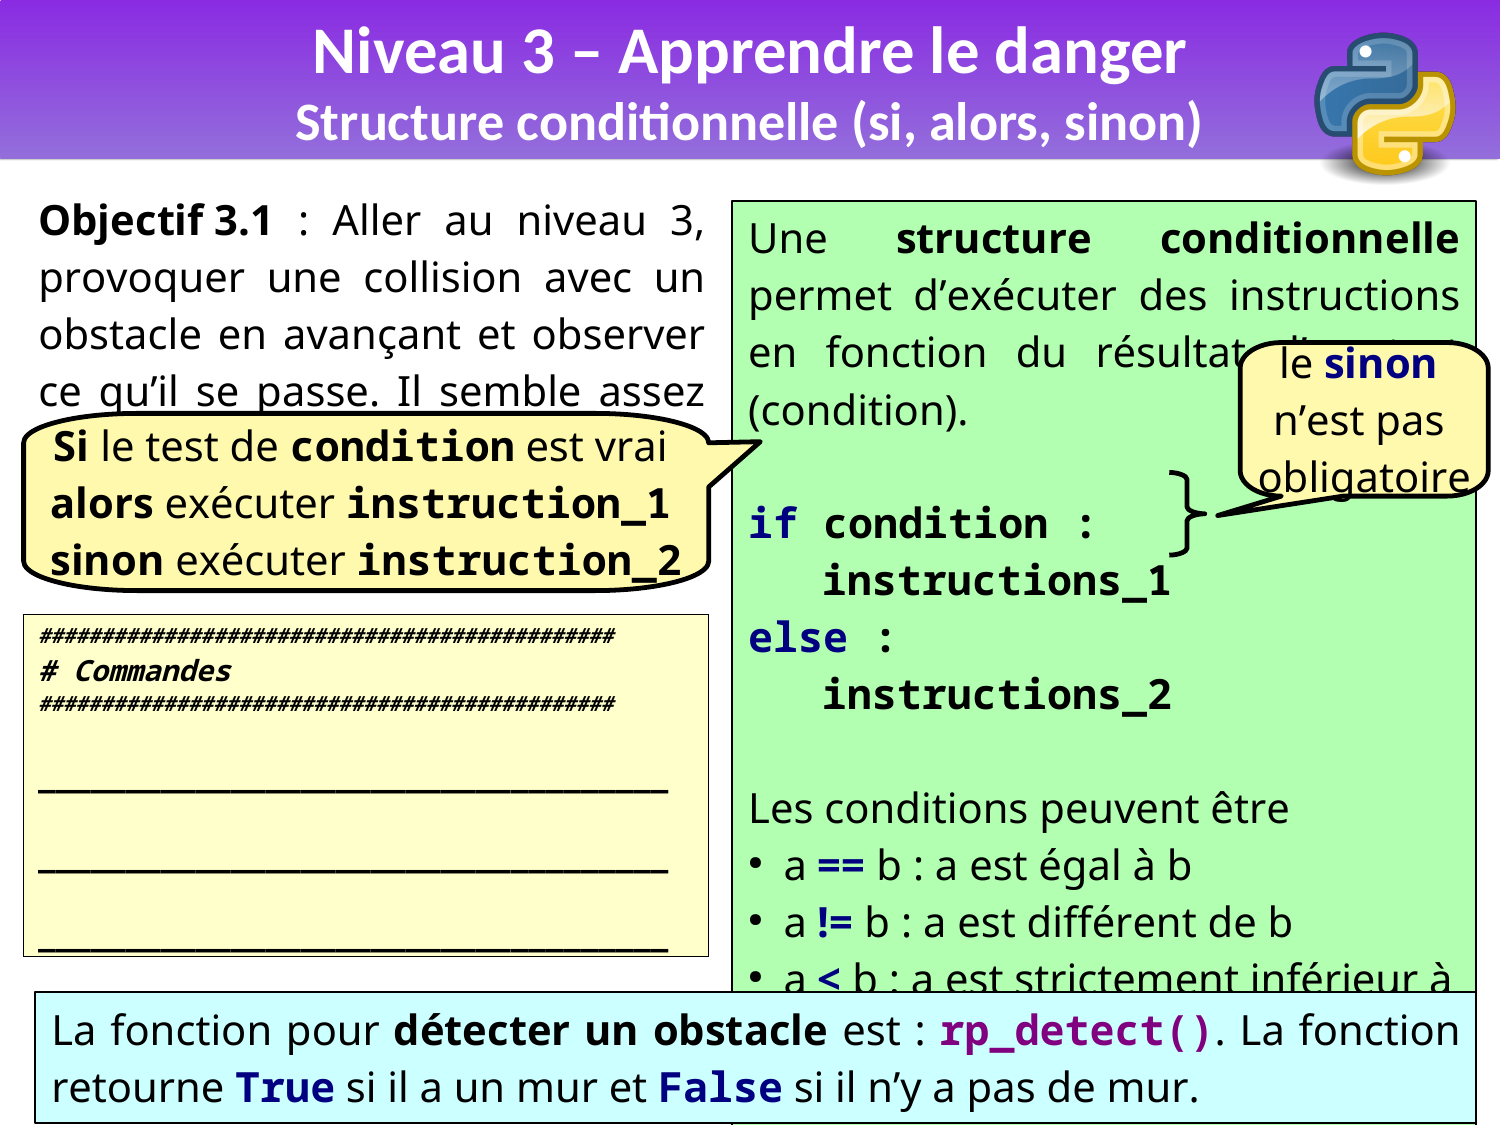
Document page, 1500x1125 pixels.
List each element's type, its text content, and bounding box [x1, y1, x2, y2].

text_box La fonction pour détecter un obstacle est : rp_detect(). La fonction retourne True si il a un mur et False si il n’y a pas de mur. [35, 992, 1477, 1093]
picture [1305, 29, 1465, 189]
text_box ############################################## # Commandes ############################################## ____________________________________ ____________________________________ ____________________________________ ____________________________________ [23, 614, 709, 957]
text_box Si le test de condition est vrai alors exécuter instruction_1 sinon exécuter instruction_2 [23, 413, 761, 591]
text_box le sinon n’est pas obligatoire [1217, 342, 1489, 516]
text_box Une structure conditionnelle permet d’exécuter des instructions en fonction du résultat d’un test (condition). if condition : instructions_1 else : instructions_2 Les conditions peuvent être a == b : a est égal à b a != b : a est différent de b a < b : a est strictement inférieur à b a <= b : a est inférieur ou égal à b a ==b and c==d : les deux conditions doivent être vrai (fonction ET) a ==b or c==d : une des deux conditions doit être vrai (fonction OU) [732, 200, 1477, 970]
text_box Objectif 3.1 : Aller au niveau 3, provoquer une collision avec un obstacle en avançant et observer ce qu’il se passe. Il semble assez clair qu’il faut sécuriser l’avance du robot. [23, 183, 721, 407]
text_box Niveau 3 – Apprendre le danger Structure conditionnelle (si, alors, sinon) [0, 0, 1500, 159]
